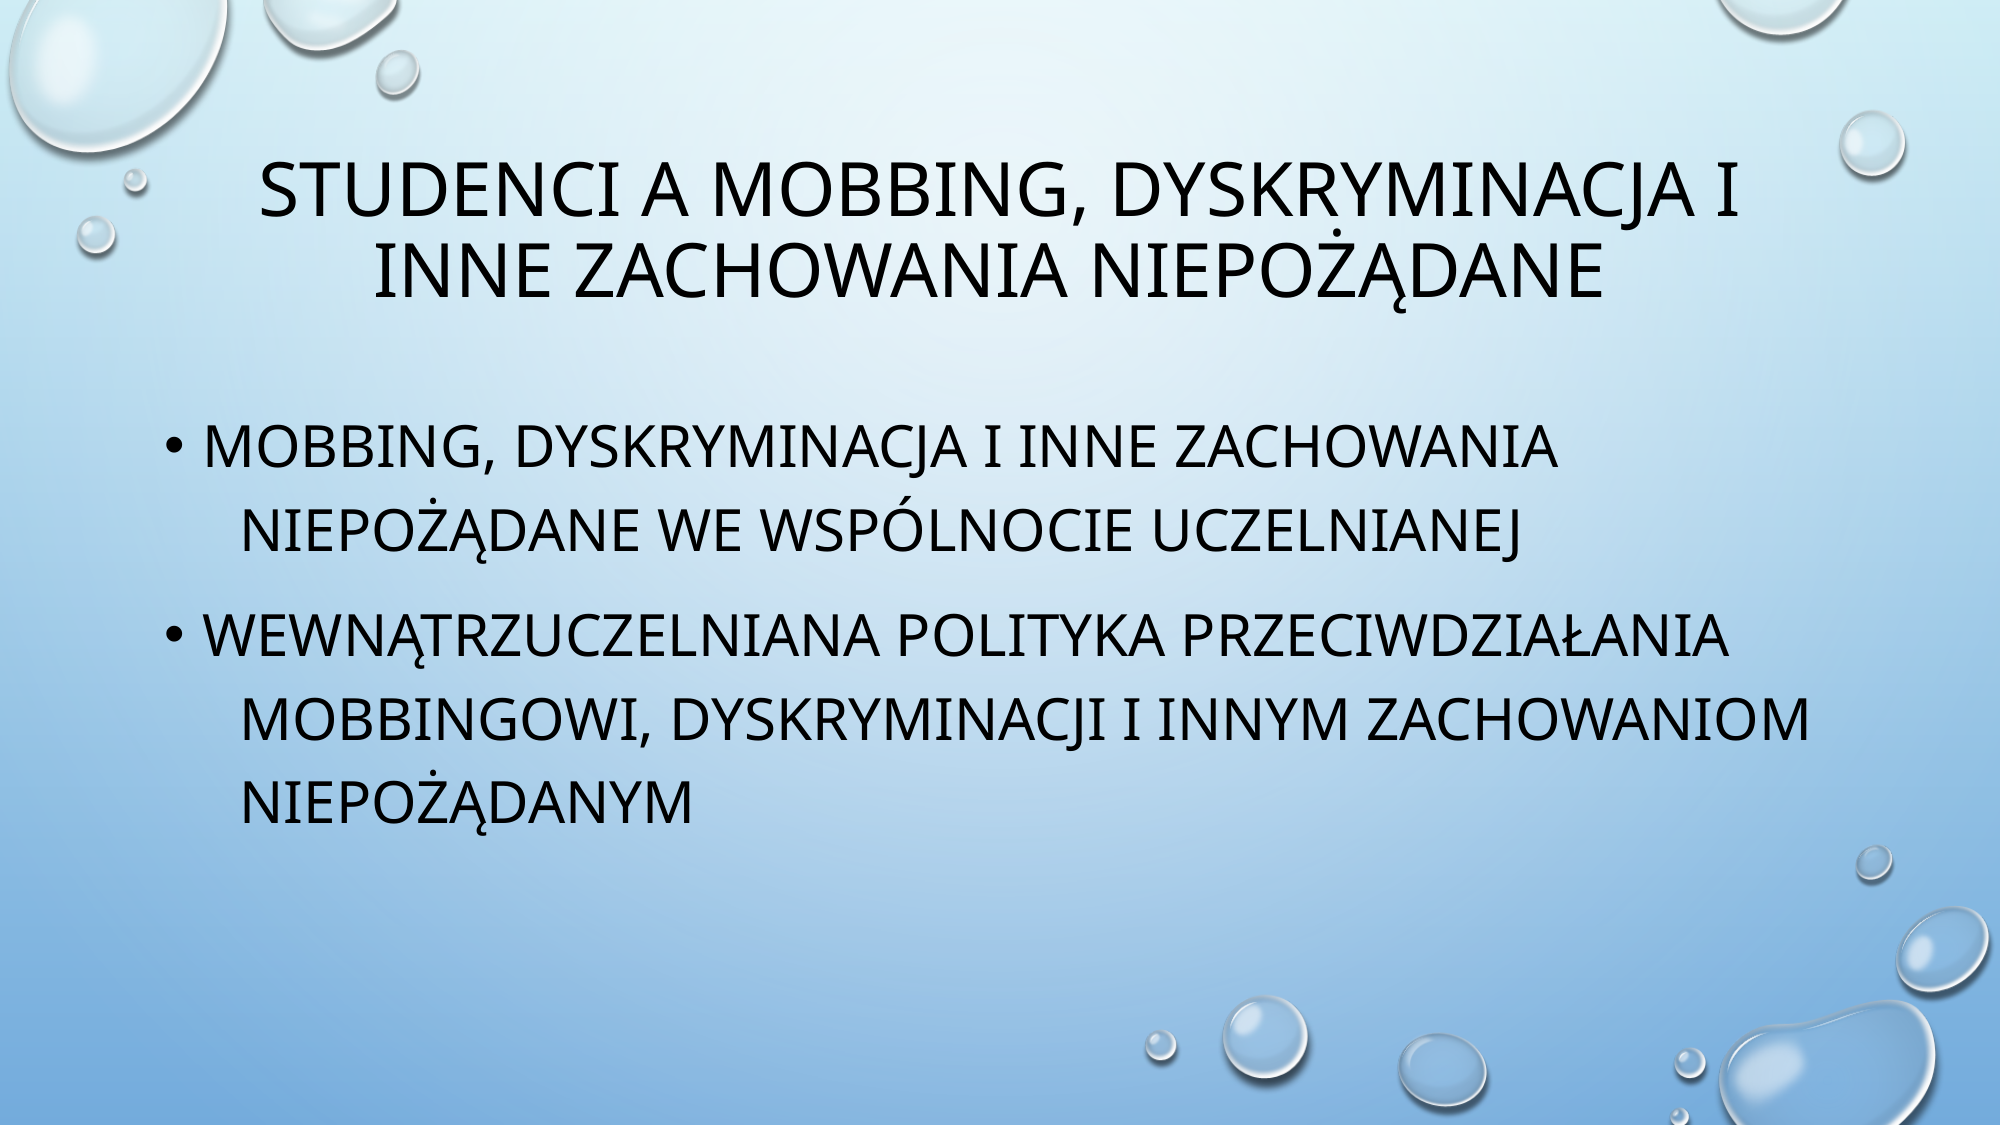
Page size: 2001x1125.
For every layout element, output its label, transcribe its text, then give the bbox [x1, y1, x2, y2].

list Mobbing, dyskryminacja i inne zachowania niepożądane we wspólnocie uczelnianej Wewnątrzuczelniana polityka przeciwdziałania mobbingowi, dyskryminacji i innym zachowaniom niepożądanym [149, 388, 1850, 950]
title Studenci a mobbing, dyskryminacja i inne zachowania niepożądane [149, 101, 1851, 364]
